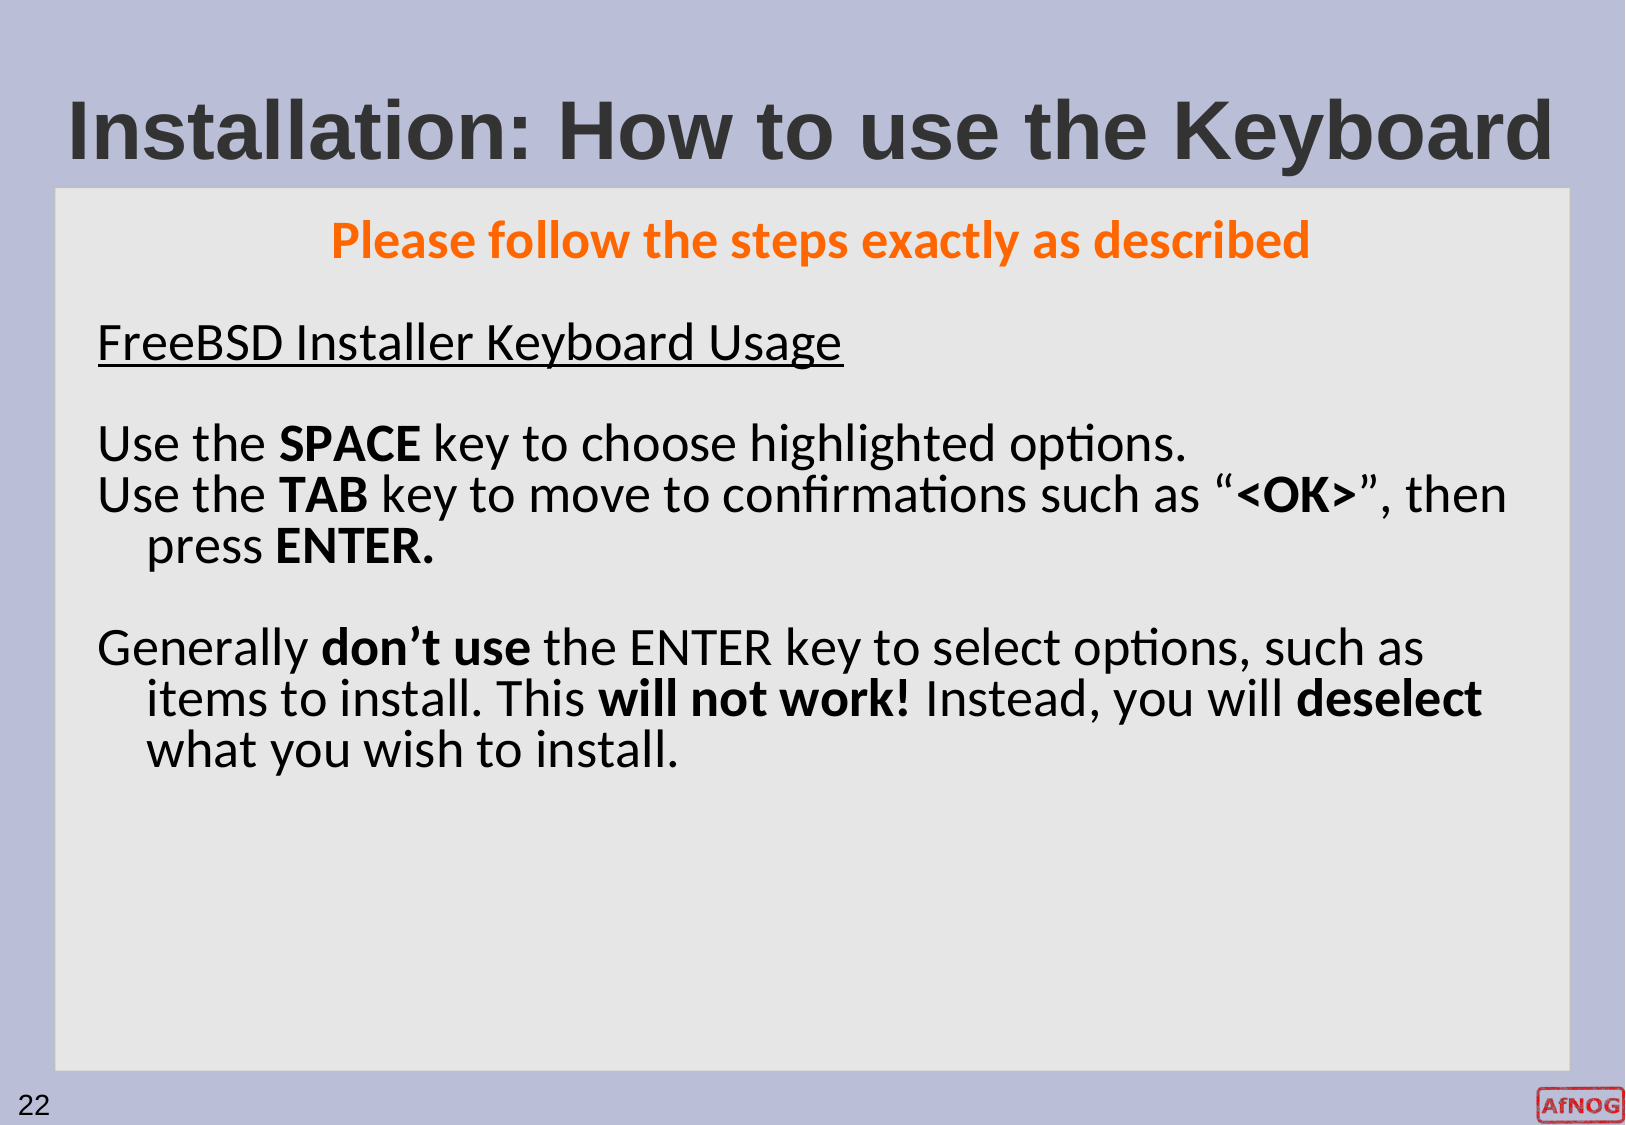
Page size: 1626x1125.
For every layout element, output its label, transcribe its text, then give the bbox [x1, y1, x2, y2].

text_box Installation: How to use the Keyboard [54, 44, 1571, 215]
picture [1535, 1085, 1626, 1125]
text_box Please follow the steps exactly as described FreeBSD Installer Keyboard Usage Use the SPACE key to choose highlighted options. Use the TAB key to move to confirmations such as “<OK>”, then press ENTER. Generally don’t use the ENTER key to select options, such as items to install. This will not work! Instead, you will deselect what you wish to install. [82, 214, 1560, 1045]
